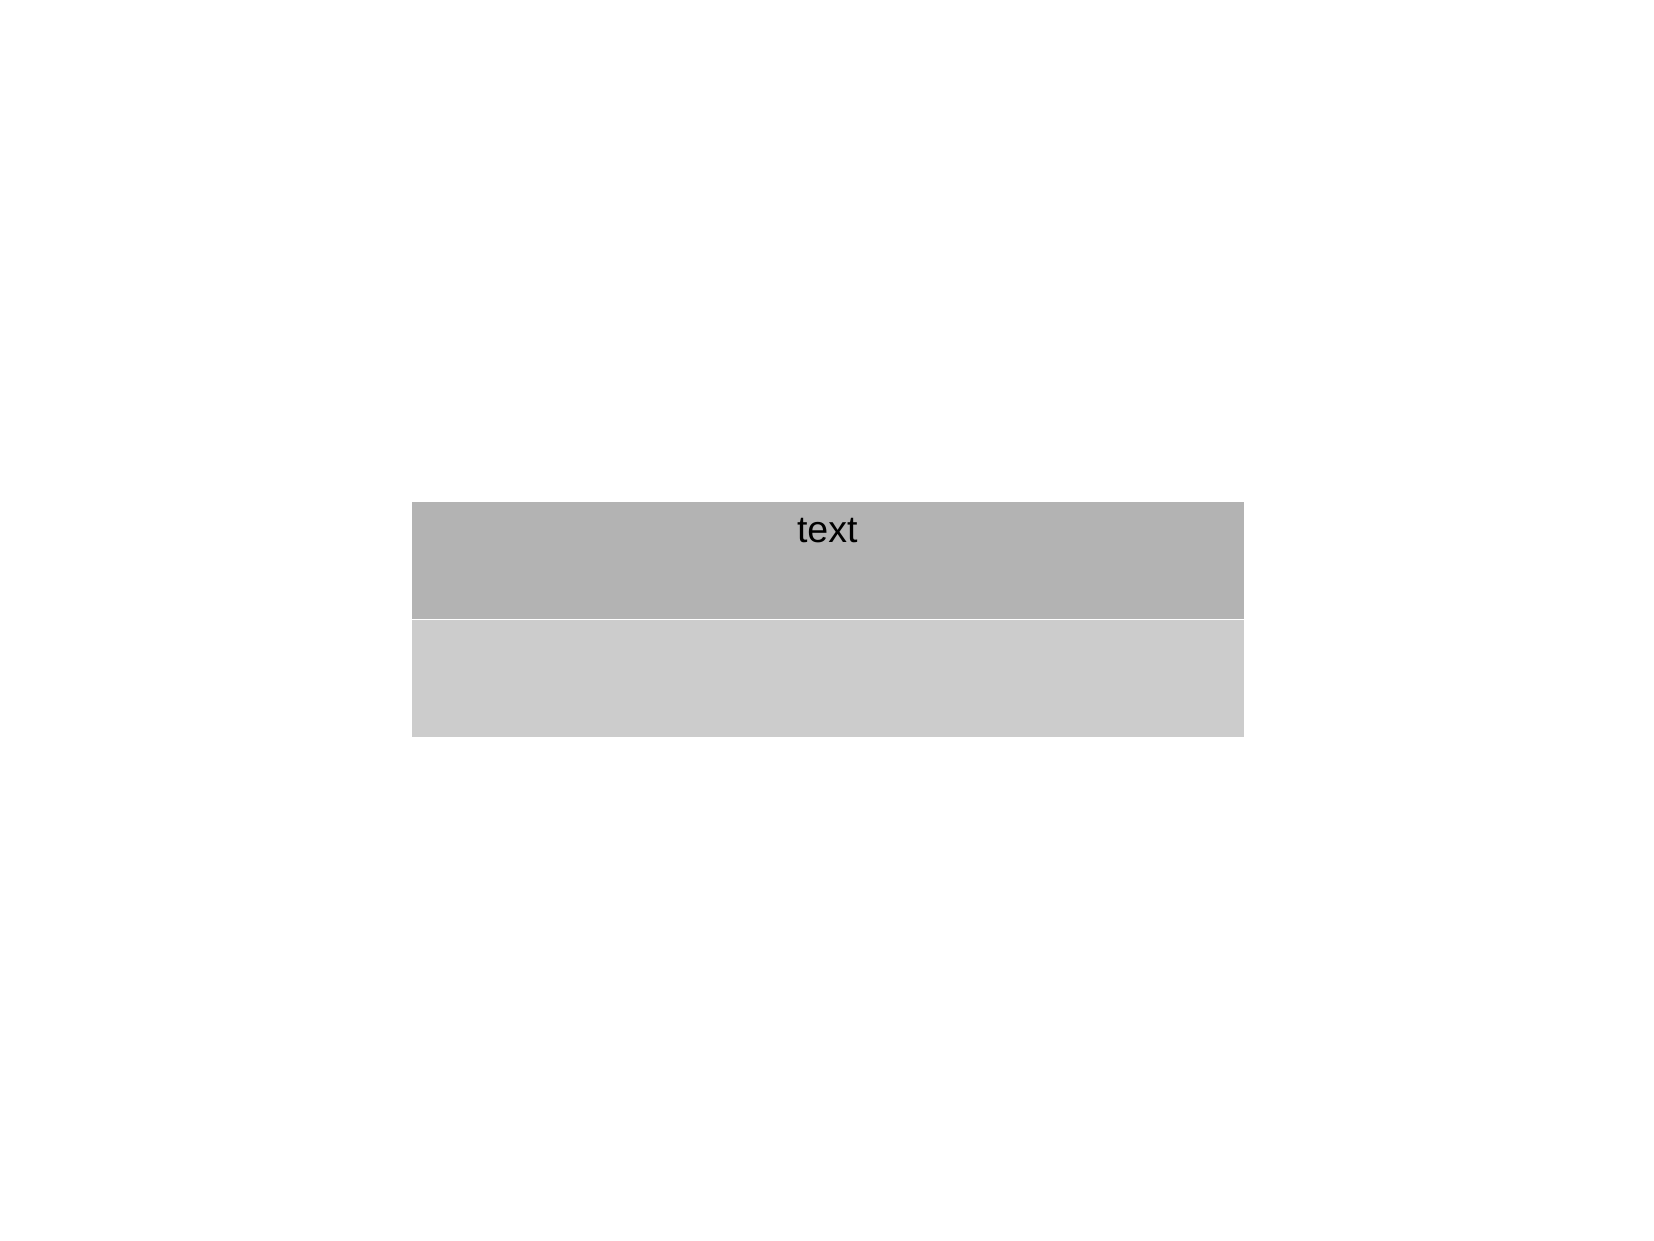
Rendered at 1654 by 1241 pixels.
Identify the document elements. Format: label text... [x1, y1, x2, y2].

table_header text [412, 502, 1244, 619]
table_cell [412, 620, 1244, 737]
